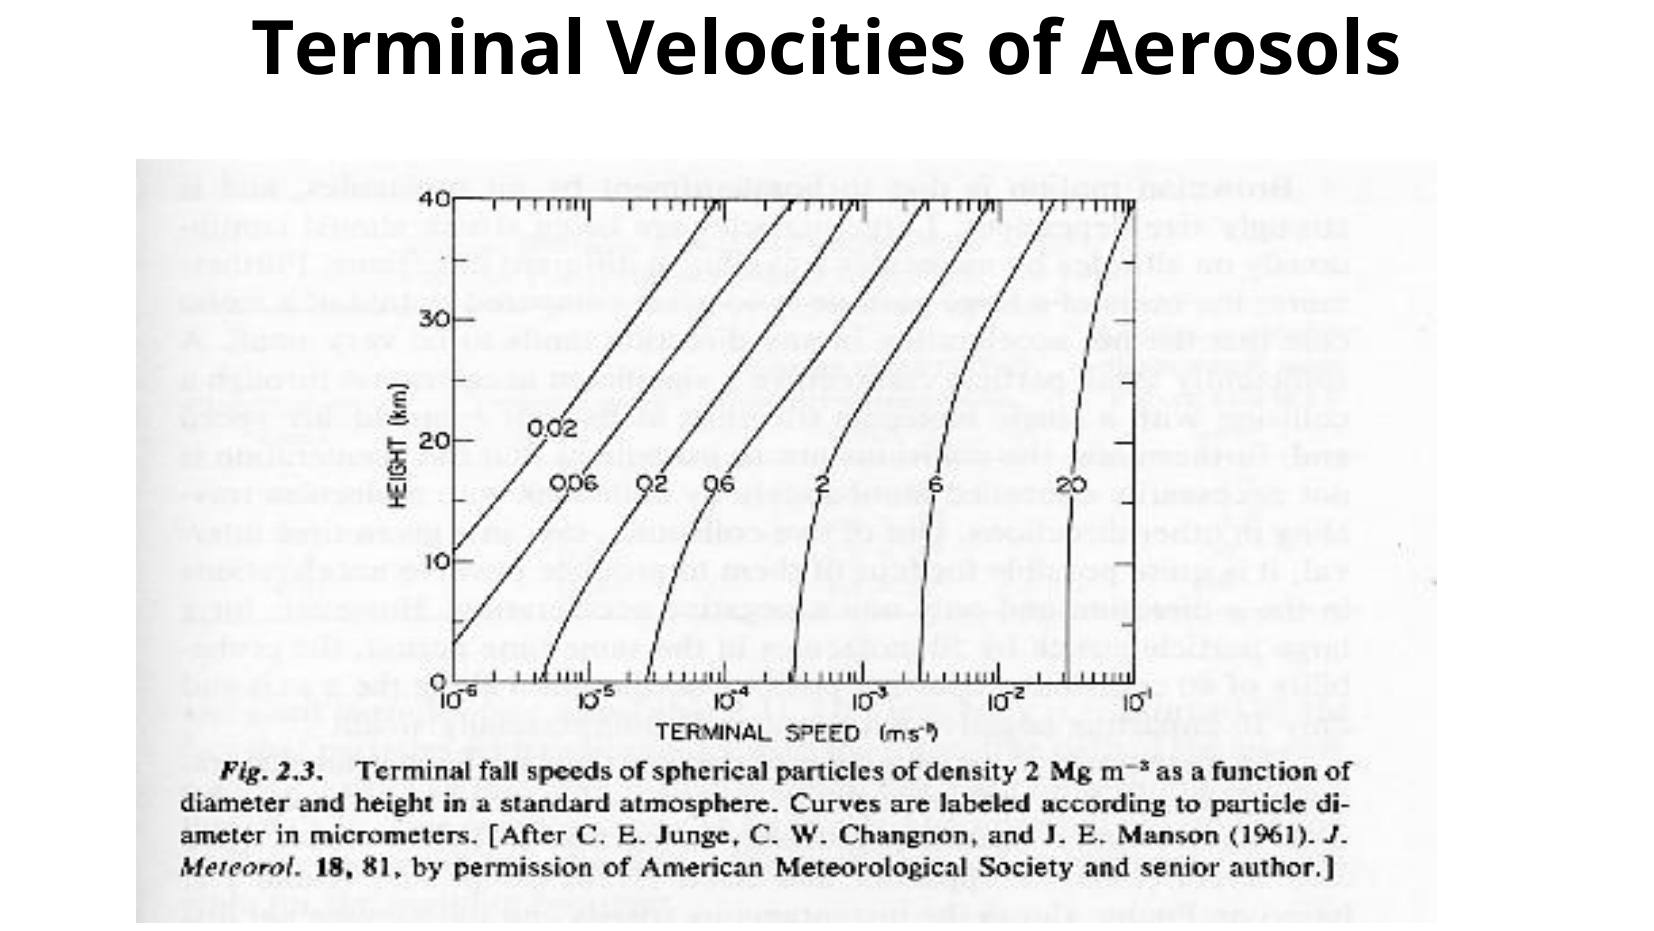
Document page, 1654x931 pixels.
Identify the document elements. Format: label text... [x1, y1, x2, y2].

picture [136, 159, 1437, 923]
title Terminal Velocities of Aerosols [0, 0, 1654, 95]
